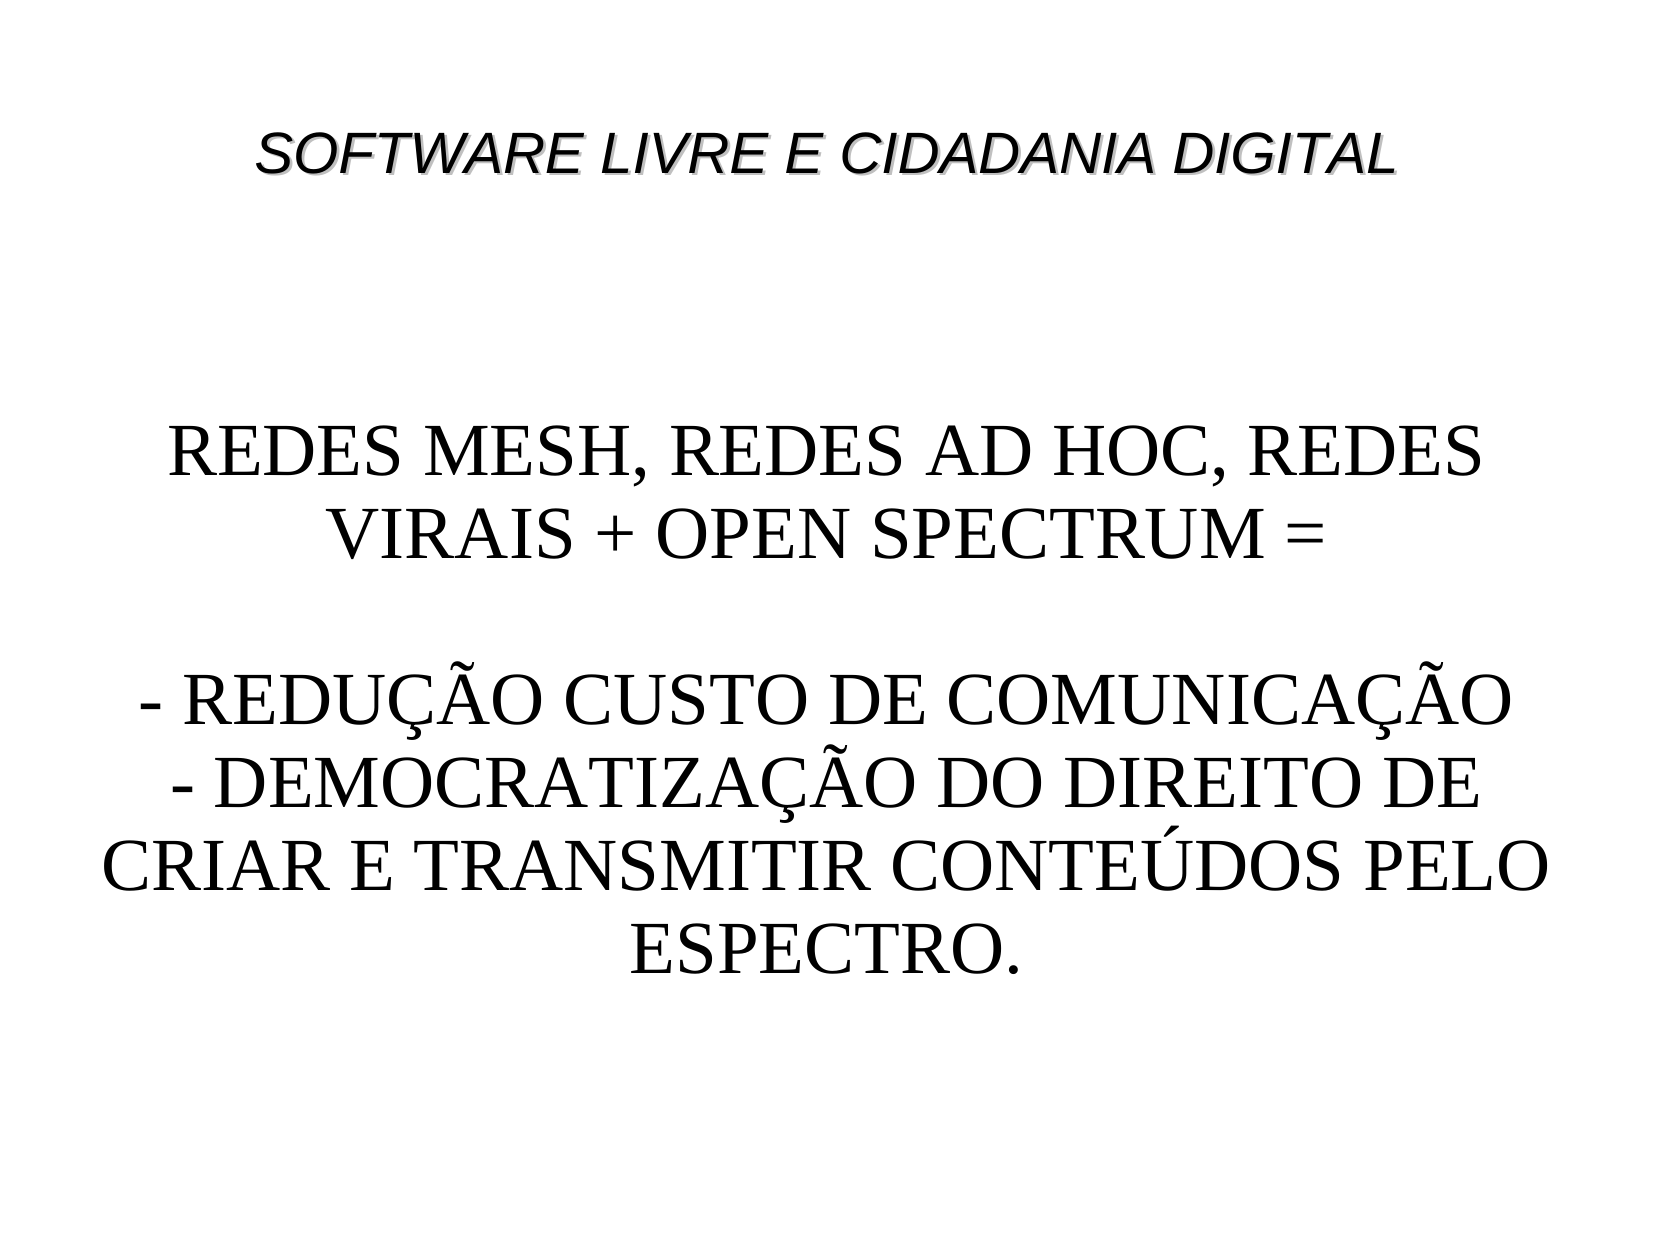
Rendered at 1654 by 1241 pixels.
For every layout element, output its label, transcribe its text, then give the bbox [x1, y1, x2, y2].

title SOFTWARE LIVRE E CIDADANIA DIGITAL [82, 49, 1571, 257]
subtitle REDES MESH, REDES AD HOC, REDES VIRAIS + OPEN SPECTRUM = - REDUÇÃO CUSTO DE COMUNICAÇÃO - DEMOCRATIZAÇÃO DO DIREITO DE CRIAR E TRANSMITIR CONTEÚDOS PELO ESPECTRO. [82, 290, 1571, 1109]
